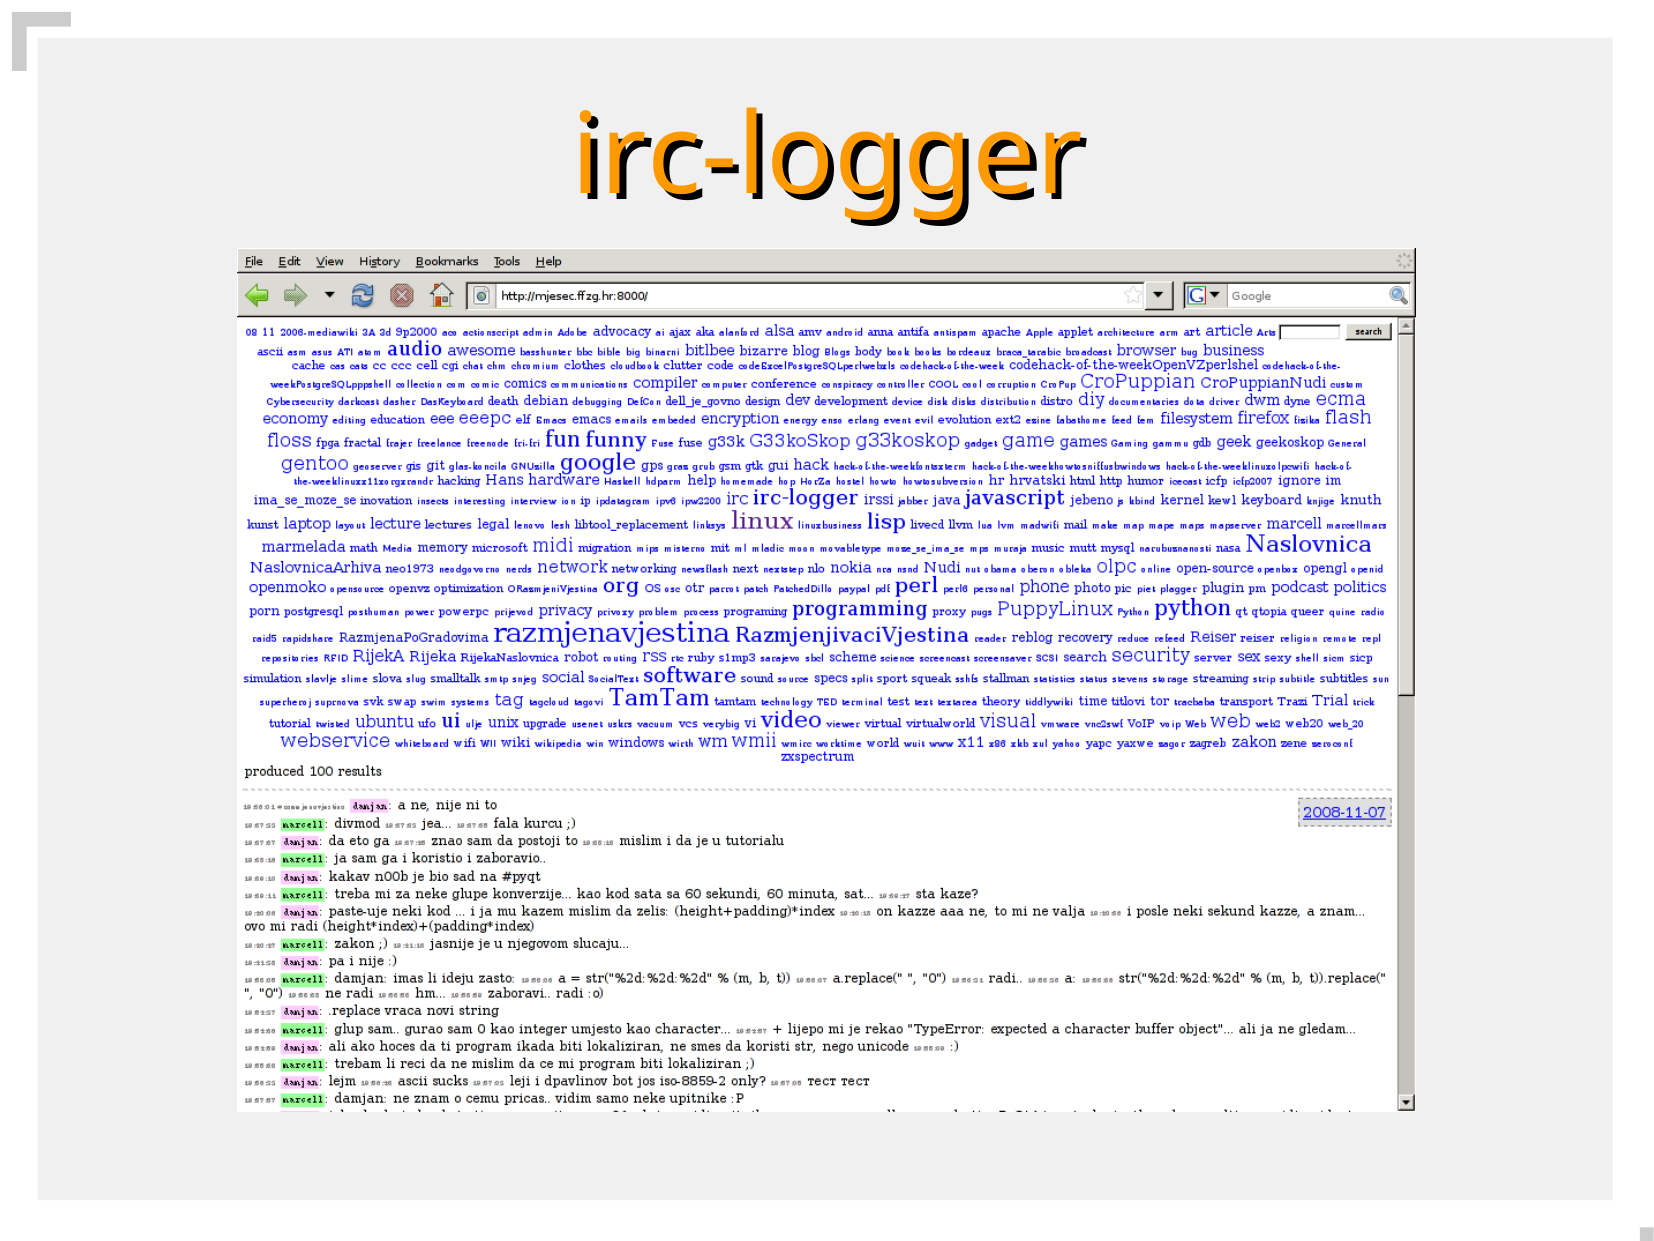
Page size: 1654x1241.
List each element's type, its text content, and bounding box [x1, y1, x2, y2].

title irc-logger [121, 46, 1534, 254]
picture [237, 248, 1416, 1112]
